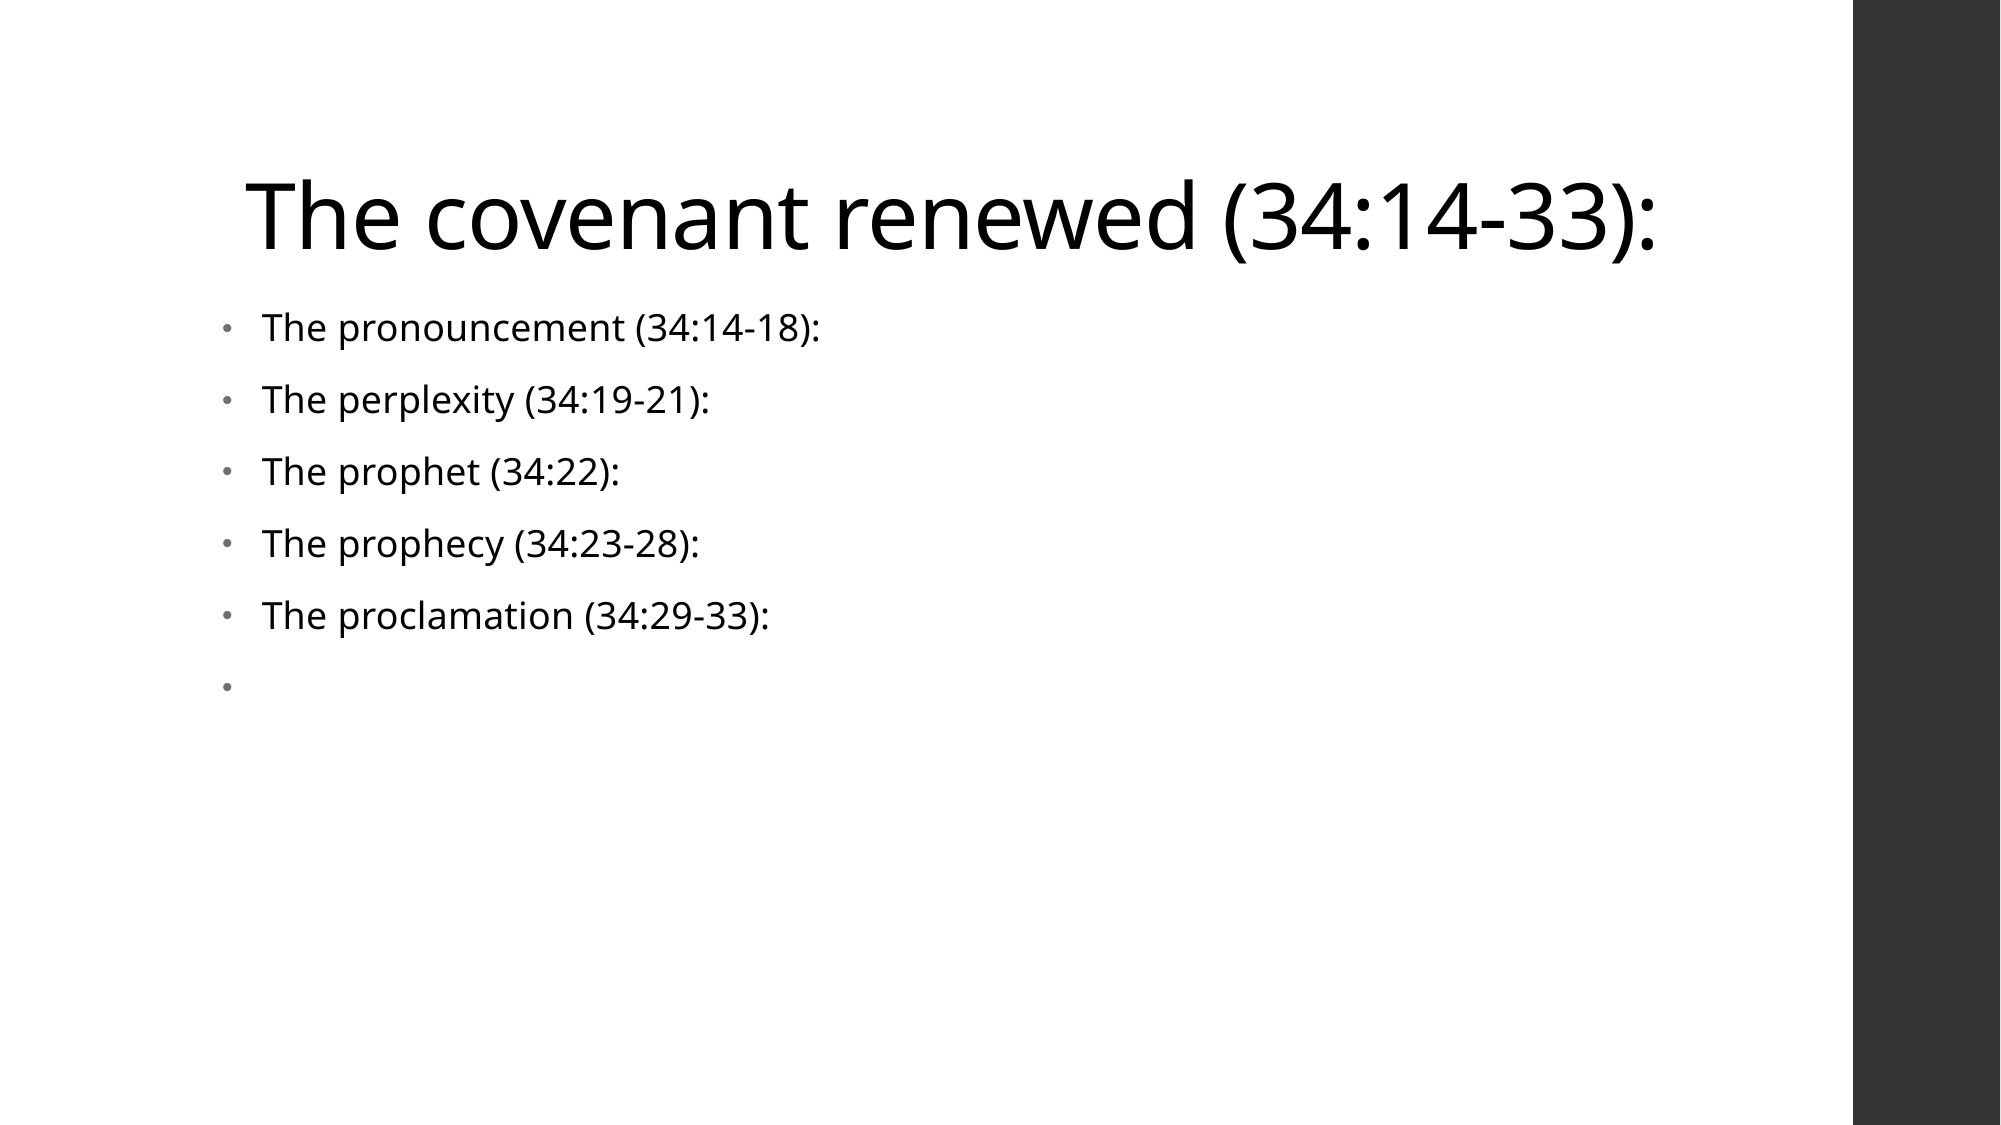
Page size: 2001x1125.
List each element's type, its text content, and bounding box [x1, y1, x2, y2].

list The pronouncement (34:14-18): The perplexity (34:19-21): The prophet (34:22): The prophecy (34:23-28): The proclamation (34:29-33): [206, 299, 1617, 1014]
title The covenant renewed (34:14-33): [206, 60, 1797, 278]
